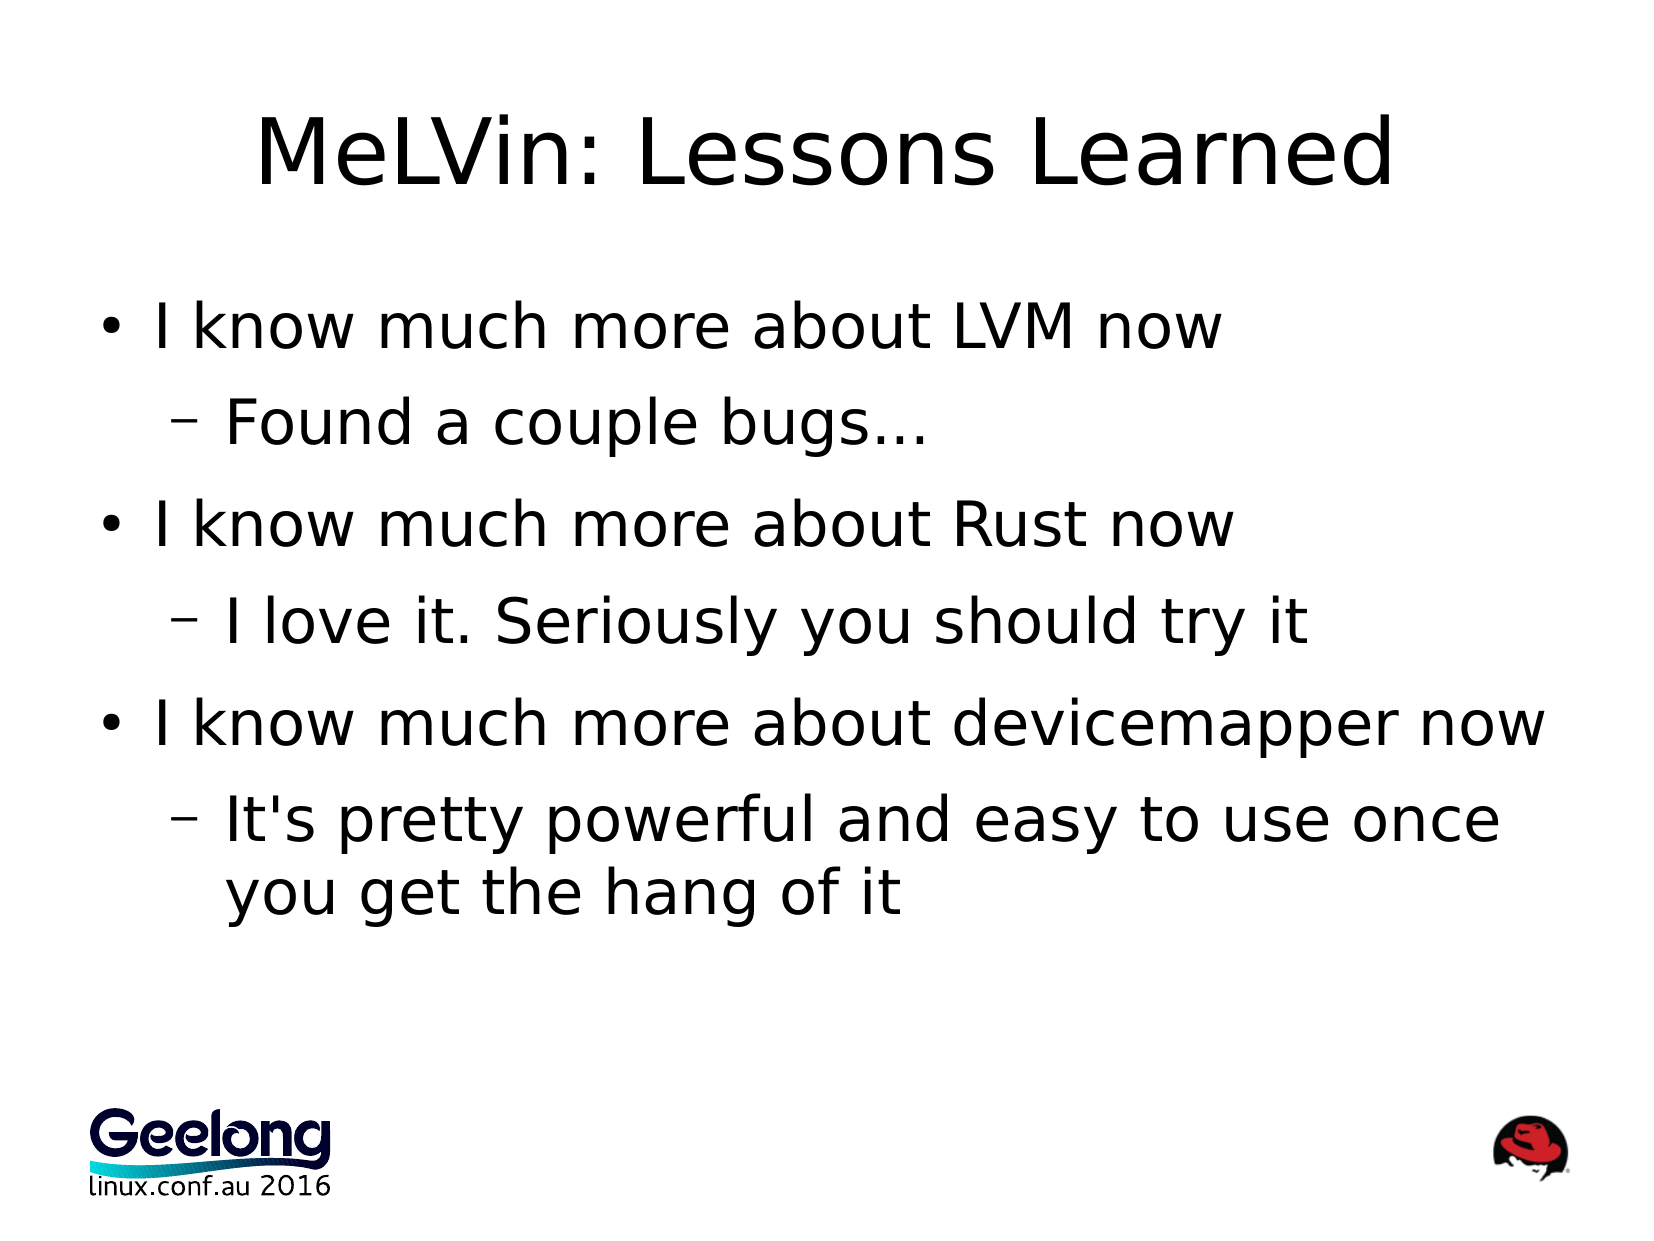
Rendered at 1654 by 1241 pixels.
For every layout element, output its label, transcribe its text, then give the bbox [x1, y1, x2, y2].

list I know much more about LVM now Found a couple bugs... I know much more about Rust now I love it. Seriously you should try it I know much more about devicemapper now It's pretty powerful and easy to use once you get the hang of it [82, 290, 1571, 1010]
picture [1492, 1113, 1576, 1191]
title MeLVin: Lessons Learned [82, 49, 1571, 257]
